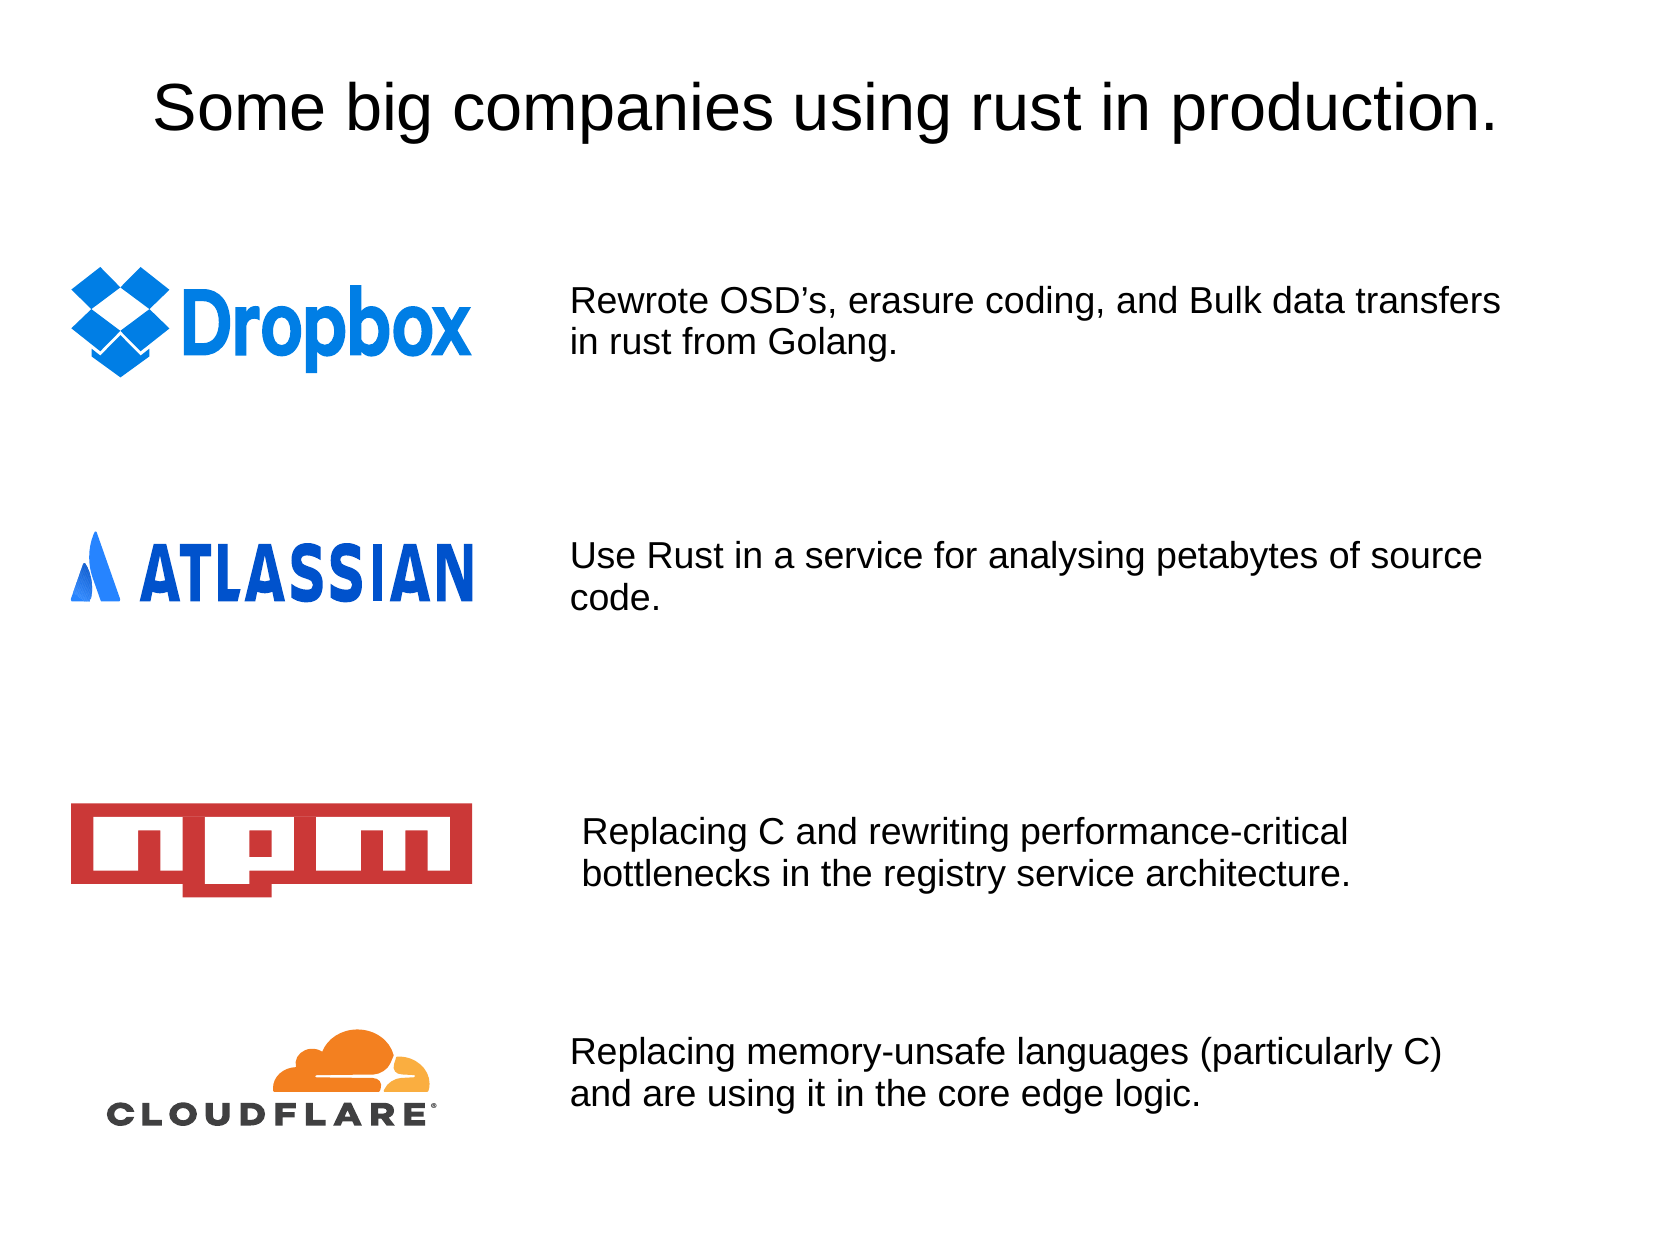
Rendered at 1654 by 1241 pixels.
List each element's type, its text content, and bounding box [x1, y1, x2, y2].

picture [70, 997, 473, 1158]
text_box Use Rust in a service for analysing petabytes of source code. [555, 527, 1583, 626]
text_box Rewrote OSD’s, erasure coding, and Bulk data transfers in rust from Golang. [555, 271, 1517, 371]
picture [70, 803, 473, 898]
text_box Replacing C and rewriting performance-critical bottlenecks in the registry service architecture. [566, 803, 1375, 902]
text_box Replacing memory-unsafe languages (particularly C) and are using it in the core edge logic. [555, 1023, 1469, 1123]
picture [70, 531, 473, 603]
picture [70, 266, 473, 378]
title Some big companies using rust in production. [82, 49, 1571, 166]
